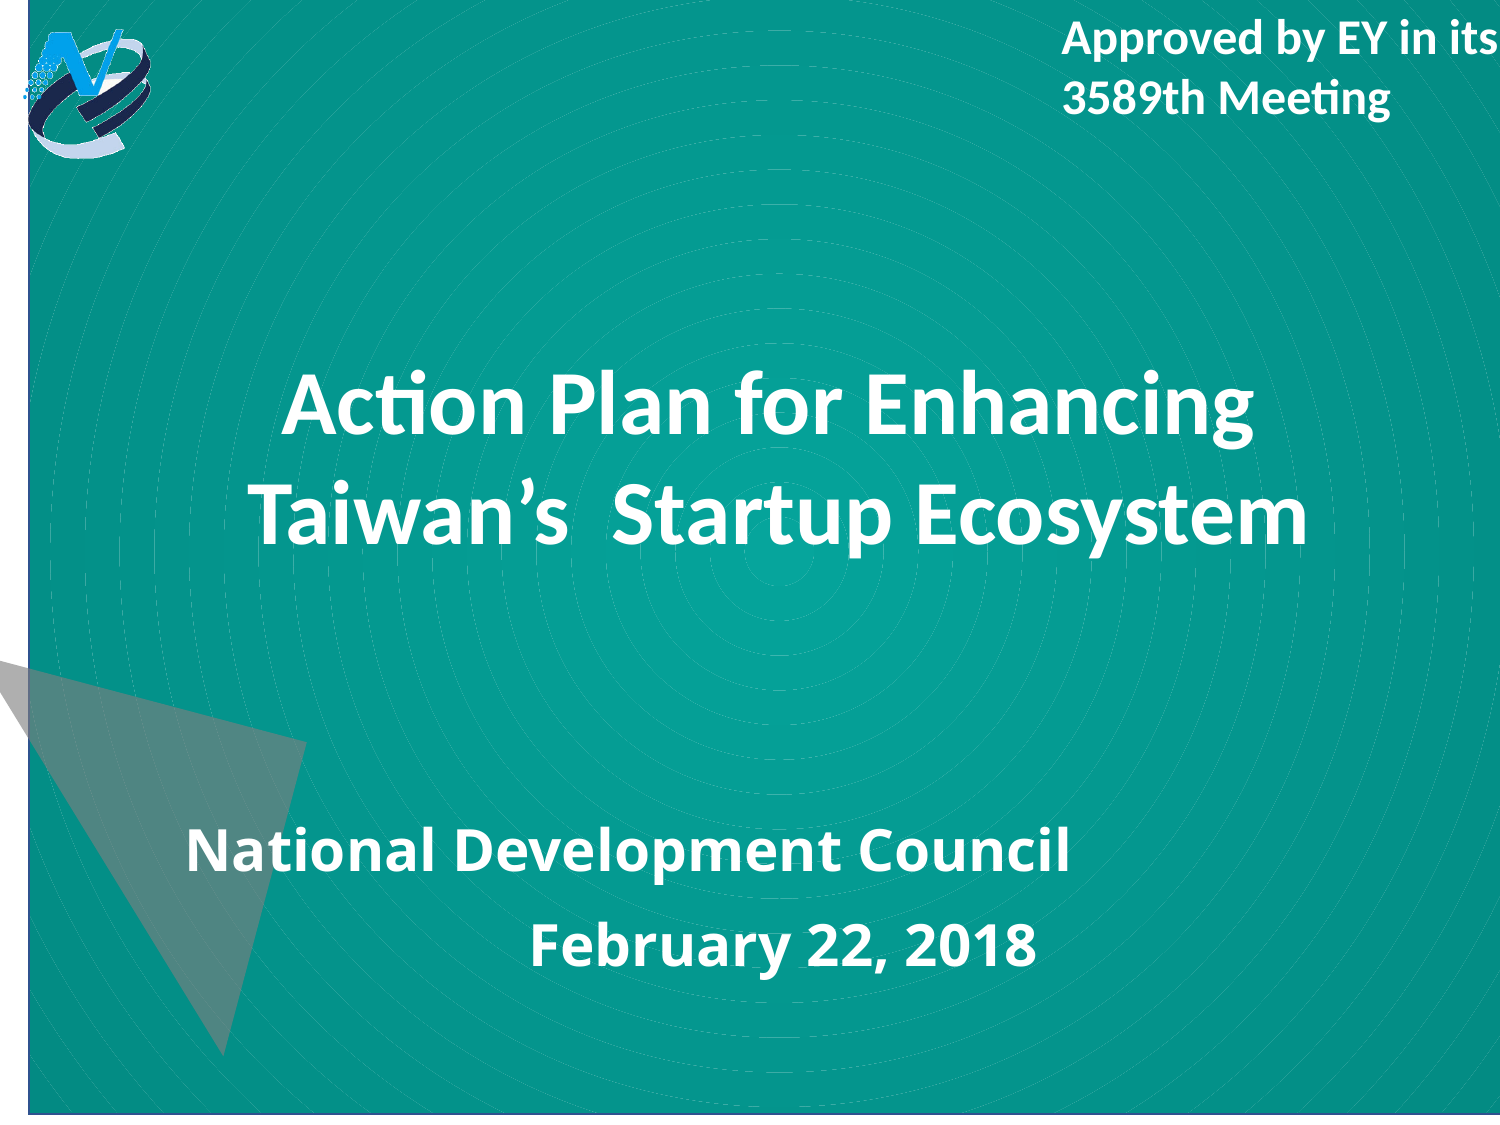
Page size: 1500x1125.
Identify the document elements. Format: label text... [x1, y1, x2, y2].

text_box Action Plan for Enhancing Taiwan’s Startup Ecosystem [104, 335, 1454, 573]
text_box [0, 0, 1500, 1114]
text_box National Development Council February 22, 2018 [91, 805, 1454, 1096]
text_box Approved by EY in its 3589th Meeting [1046, 0, 1500, 132]
picture [0, 0, 170, 159]
